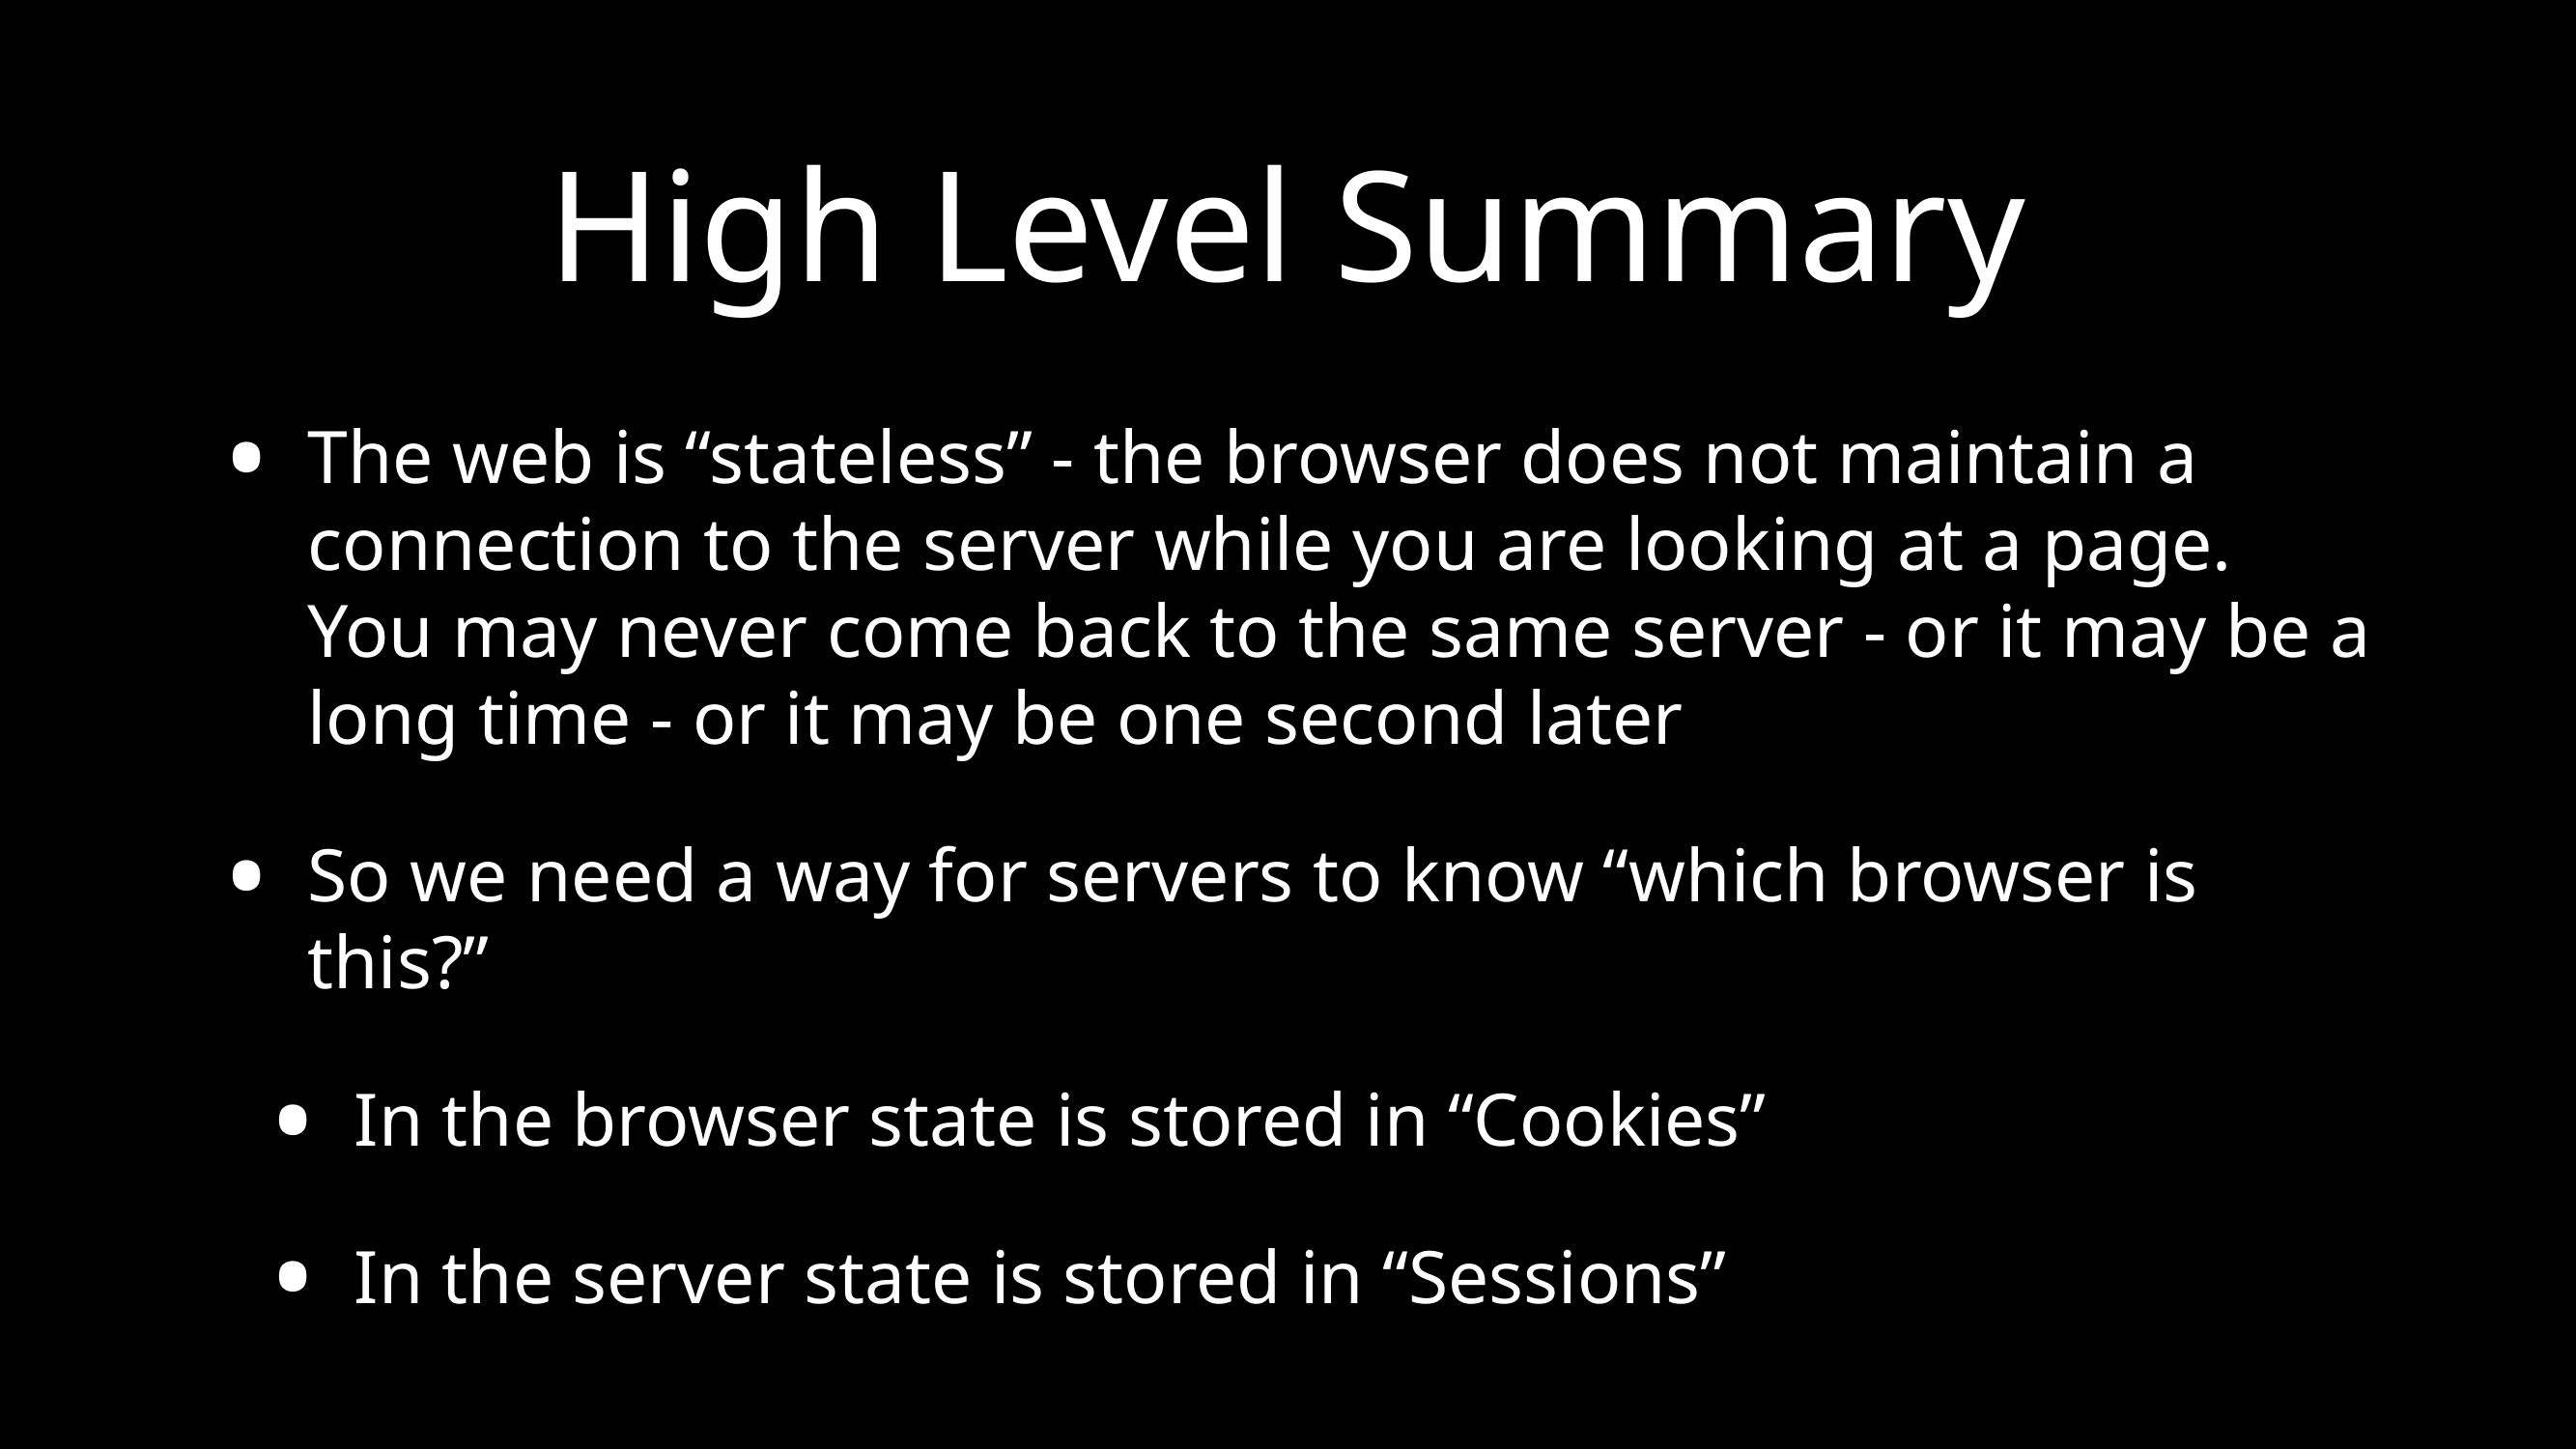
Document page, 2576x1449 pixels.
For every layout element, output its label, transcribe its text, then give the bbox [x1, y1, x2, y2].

title High Level Summary [183, 38, 2392, 403]
list The web is “stateless” - the browser does not maintain a connection to the server while you are looking at a page. You may never come back to the same server - or it may be a long time - or it may be one second later So we need a way for servers to know “which browser is this?” In the browser state is stored in “Cookies” In the server state is stored in “Sessions” [183, 412, 2392, 1317]
